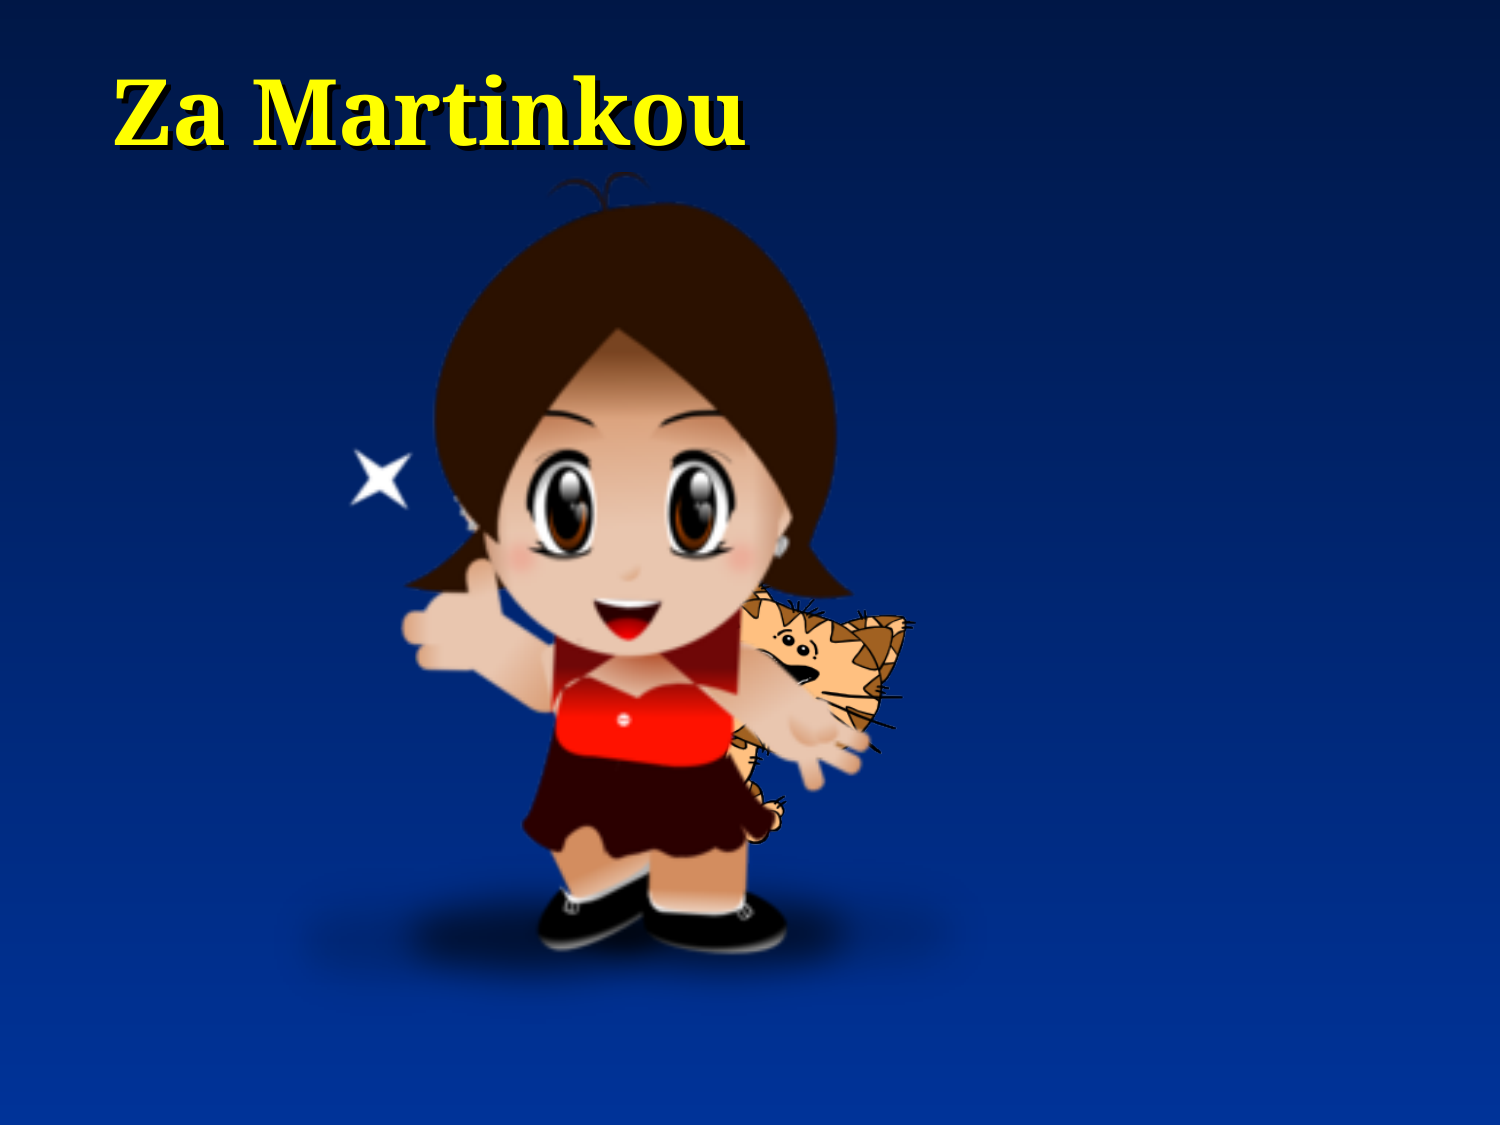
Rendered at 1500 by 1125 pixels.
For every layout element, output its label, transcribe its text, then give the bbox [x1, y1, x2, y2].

title Za Martinkou [75, 45, 786, 173]
picture [265, 172, 1001, 1024]
